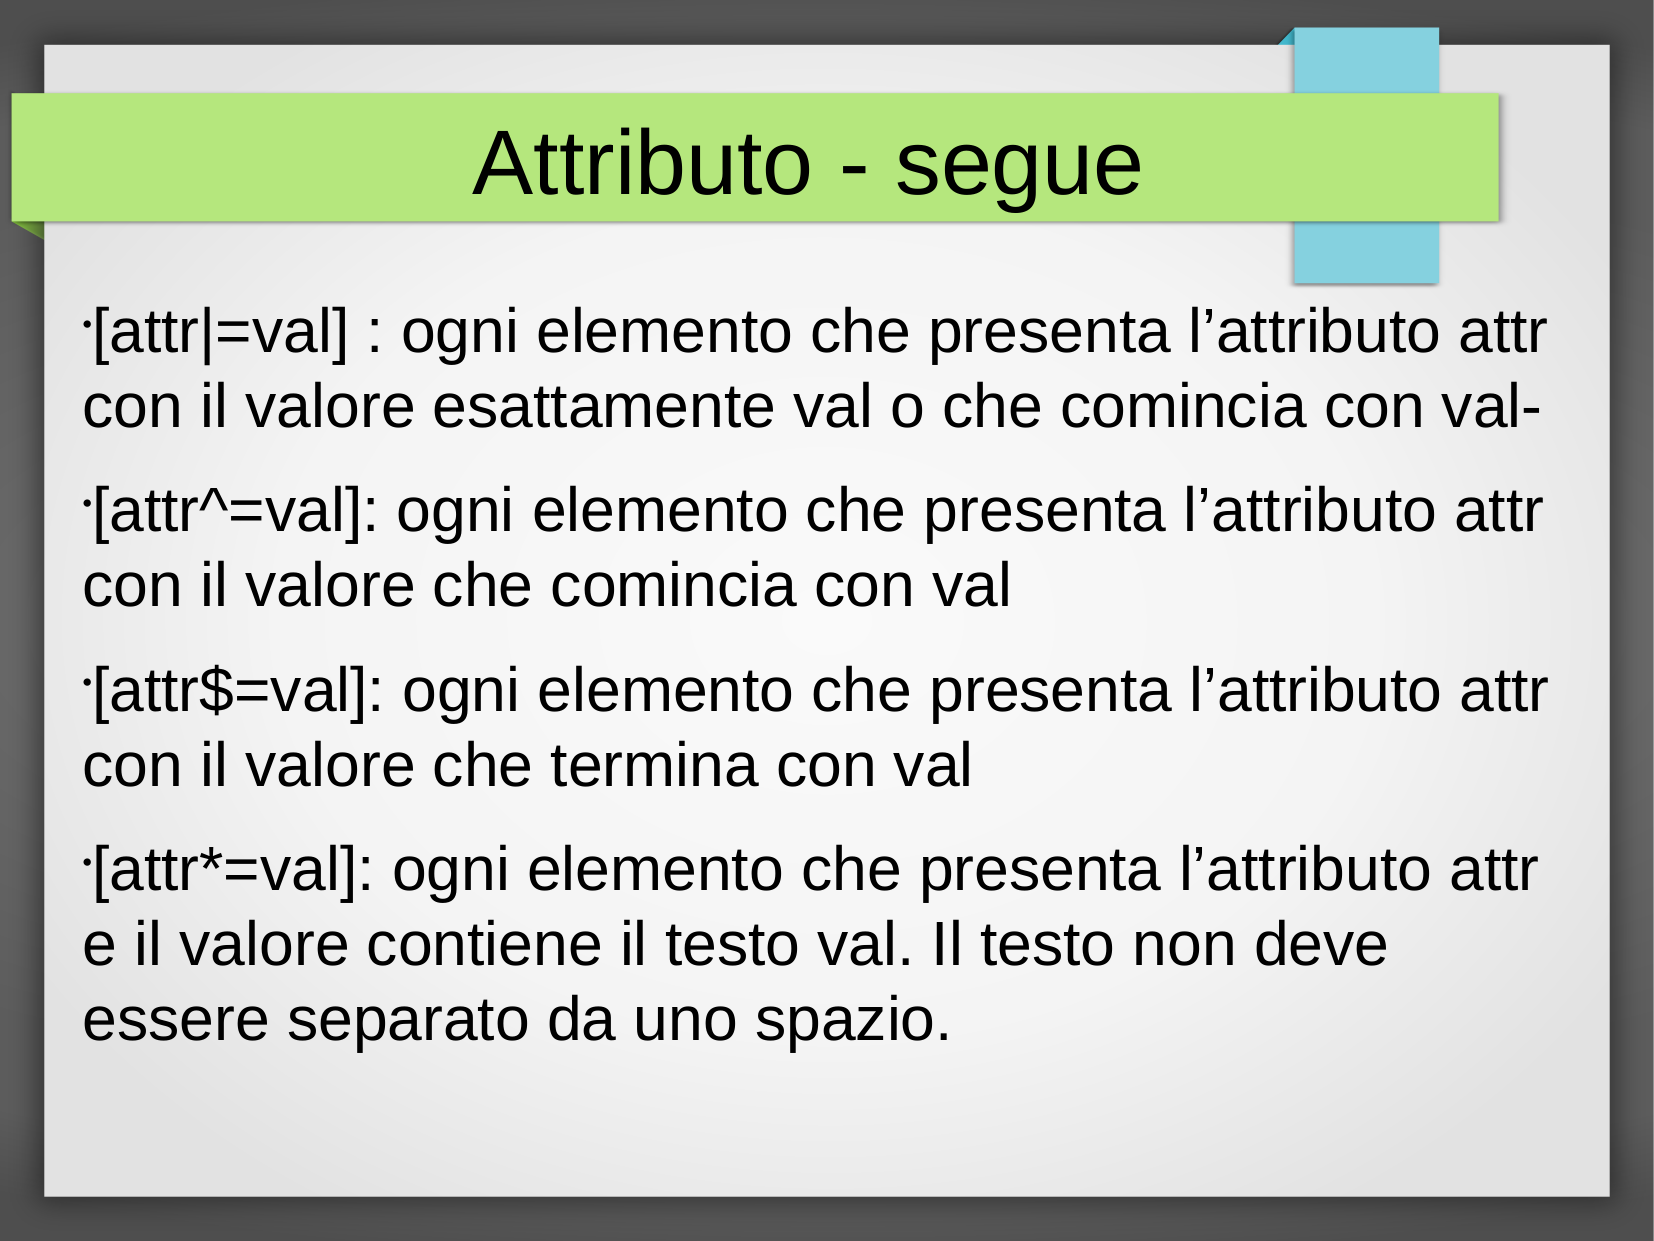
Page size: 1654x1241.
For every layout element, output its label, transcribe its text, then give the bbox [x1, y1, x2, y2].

list [attr|=val] : ogni elemento che presenta l’attributo attr con il valore esattamente val o che comincia con val- [attr^=val]: ogni elemento che presenta l’attributo attr con il valore che comincia con val [attr$=val]: ogni elemento che presenta l’attributo attr con il valore che termina con val [attr*=val]: ogni elemento che presenta l’attributo attr e il valore contiene il testo val. Il testo non deve essere separato da uno spazio. [82, 290, 1571, 1170]
picture [0, 0, 1654, 1241]
title Attributo - segue [47, 59, 1571, 257]
